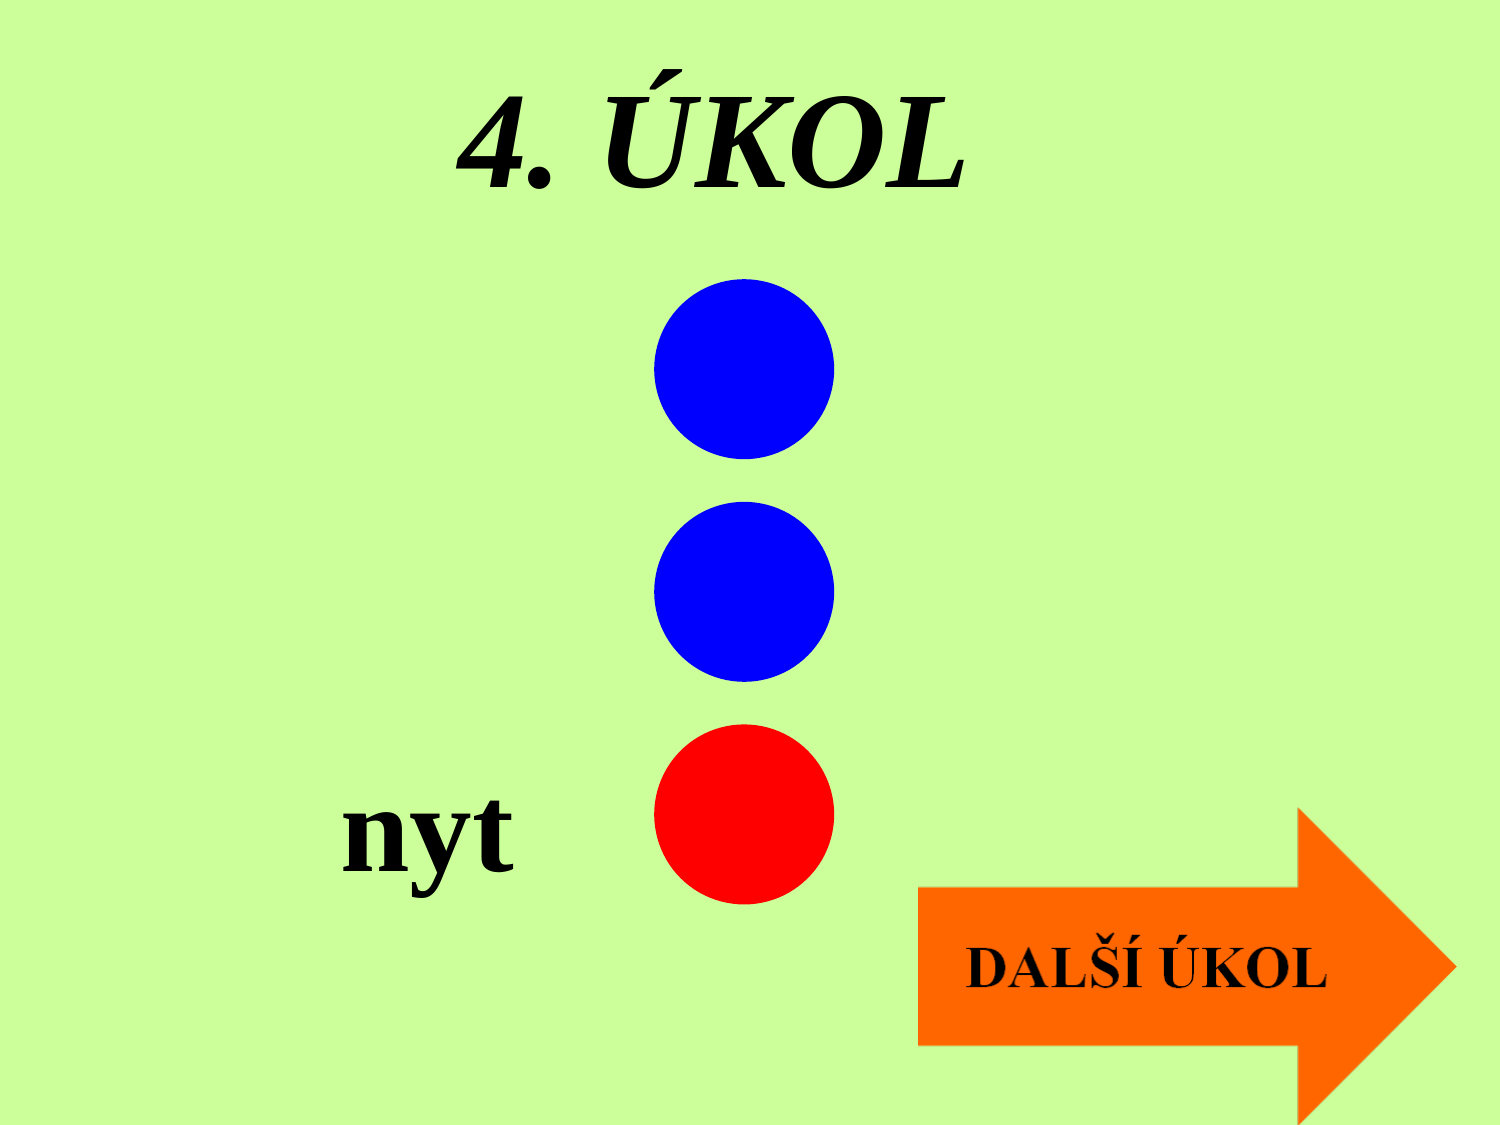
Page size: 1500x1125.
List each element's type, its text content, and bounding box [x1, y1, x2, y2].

text_box 4. ÚKOL [360, 42, 1070, 224]
text_box [656, 726, 833, 903]
text_box nyt [294, 738, 561, 904]
text_box [656, 281, 833, 458]
picture [917, 806, 1458, 1125]
text_box [656, 503, 833, 680]
